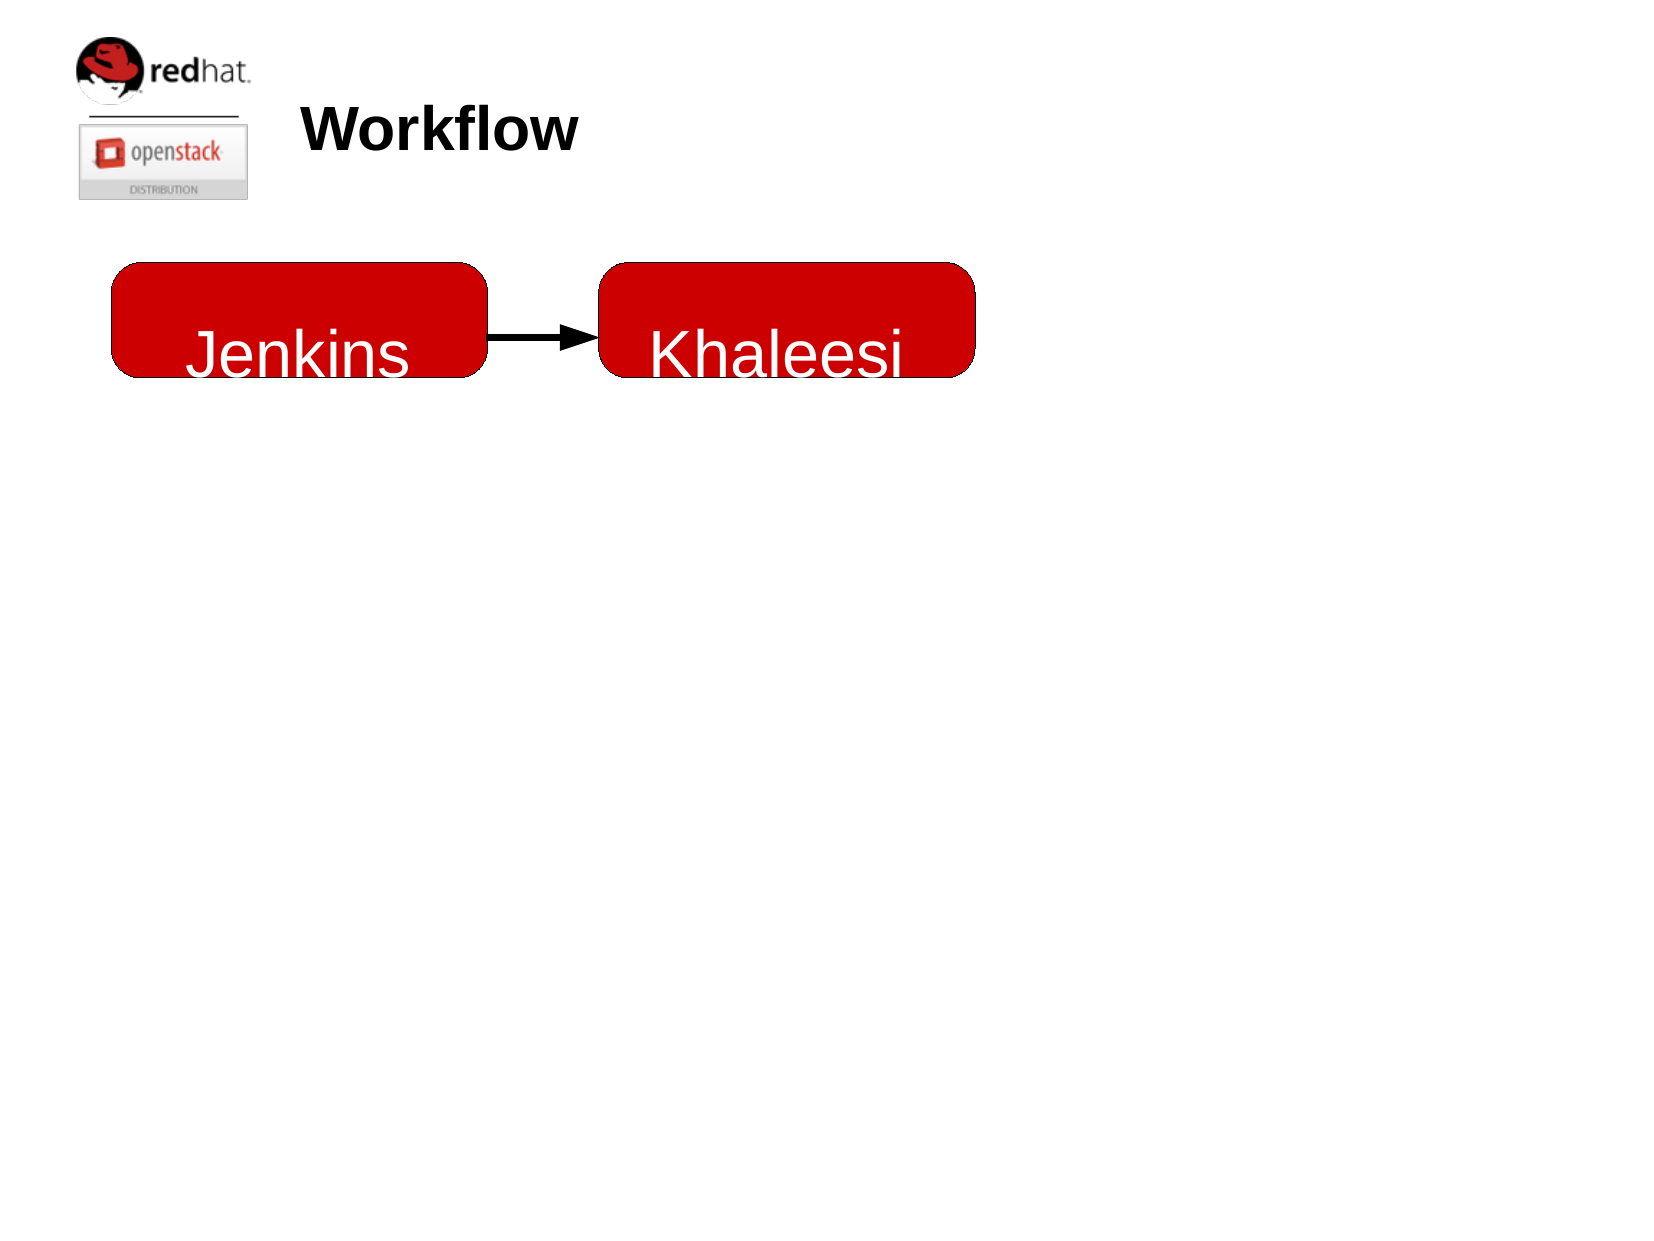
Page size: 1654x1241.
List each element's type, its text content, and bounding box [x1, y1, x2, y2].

text_box [598, 262, 976, 378]
text_box [791, 363, 836, 378]
text_box Jenkins [170, 272, 486, 363]
text_box [739, 363, 756, 373]
picture [75, 37, 252, 204]
text_box [111, 262, 480, 378]
text_box [202, 363, 235, 378]
title Workflow [300, 35, 1571, 223]
text_box Khaleesi [634, 272, 950, 363]
text_box [828, 363, 881, 378]
text_box [397, 363, 484, 378]
text_box [745, 363, 799, 378]
text_box [227, 363, 402, 378]
